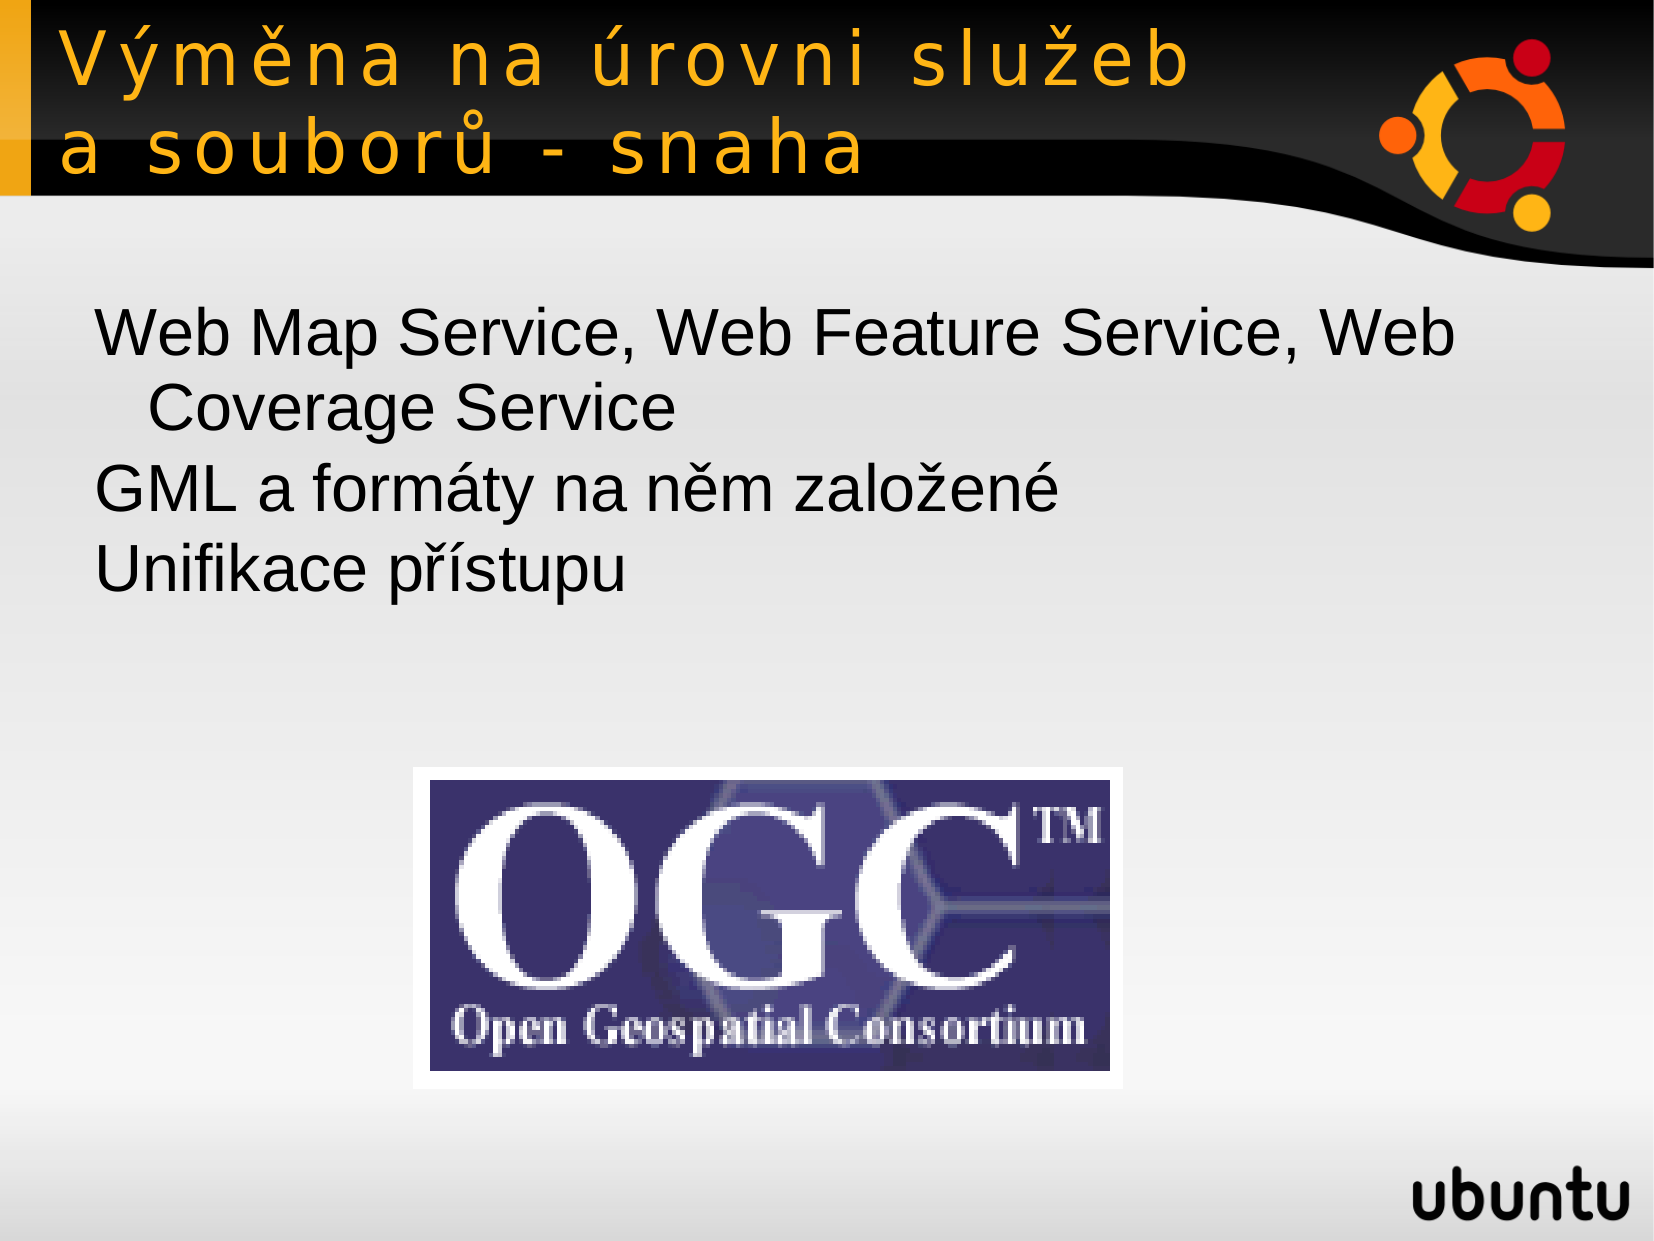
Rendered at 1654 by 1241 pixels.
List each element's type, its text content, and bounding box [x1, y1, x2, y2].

list Web Map Service, Web Feature Service, Web Coverage Service GML a formáty na něm založené Unifikace přístupu [76, 295, 1565, 1114]
picture [0, 0, 1654, 1241]
title Výměna na úrovni služeb a souborů - snaha [59, 16, 1270, 191]
